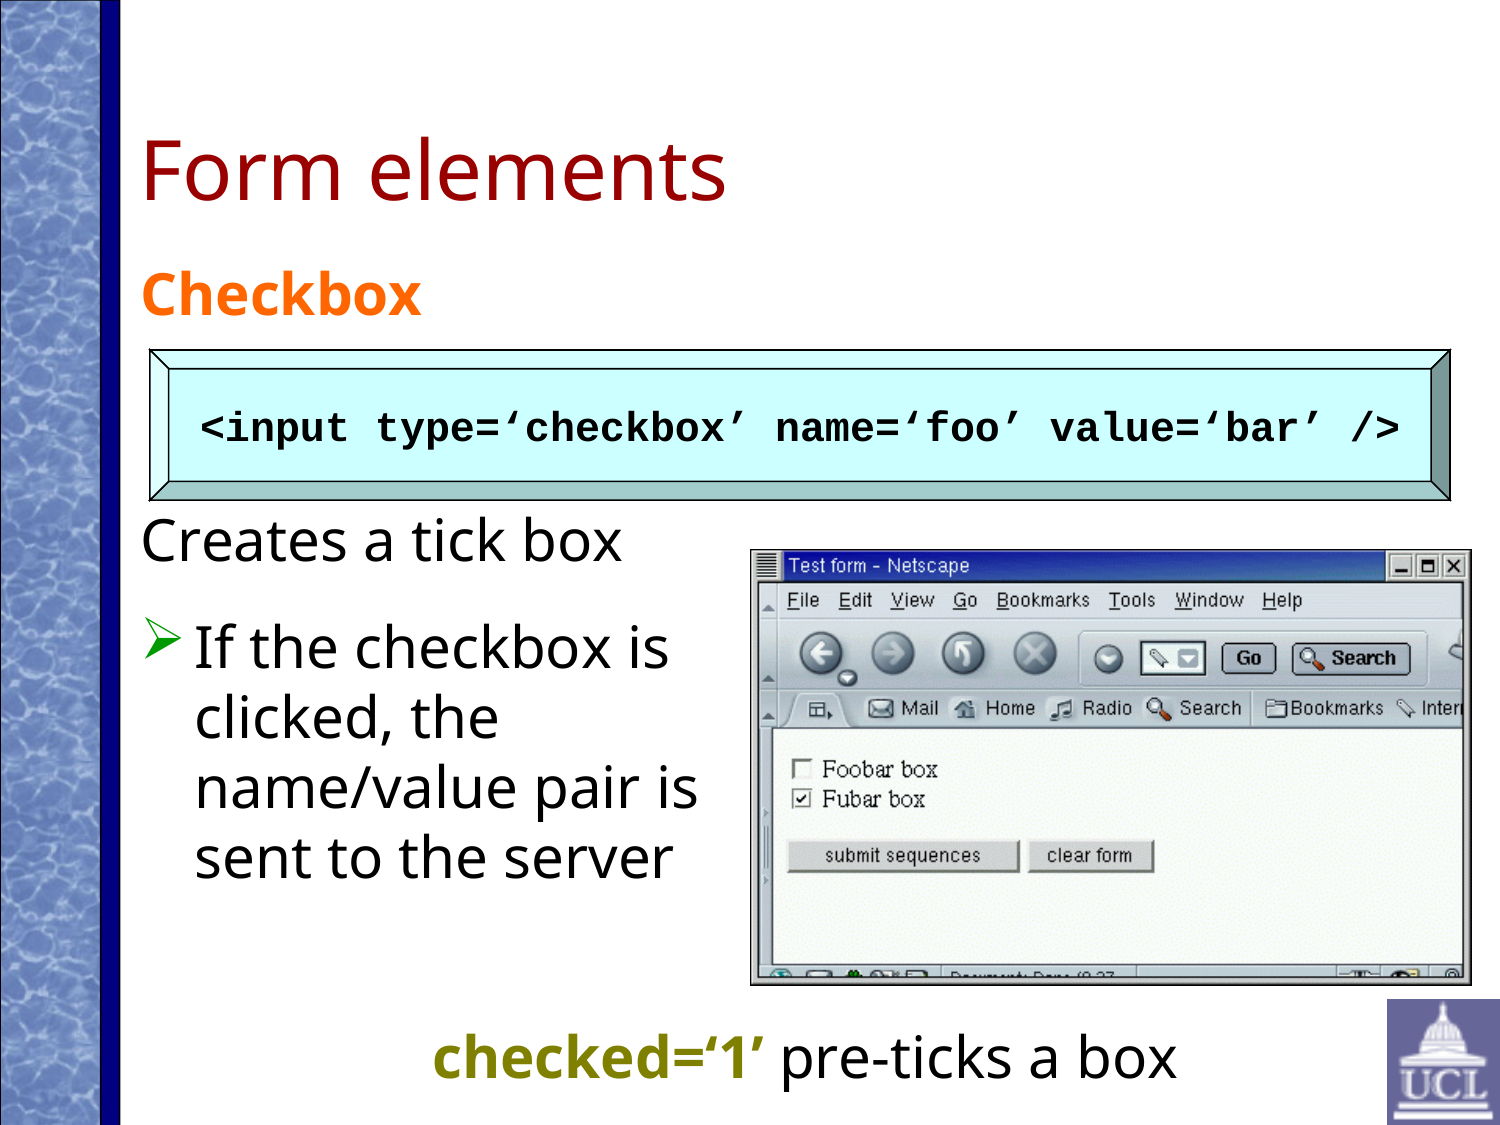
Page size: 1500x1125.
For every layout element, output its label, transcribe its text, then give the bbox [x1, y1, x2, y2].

picture [1387, 999, 1500, 1125]
text_box <input type=‘checkbox’ name=‘foo’ value=‘bar’ /> [169, 369, 1431, 481]
picture [1, 1, 99, 1125]
picture [750, 549, 1472, 986]
title Form elements [124, 37, 1413, 225]
list Checkbox Creates a tick box If the checkbox is clicked, the name/value pair is sent to the server [124, 249, 750, 1088]
text_box checked=‘1’ pre-ticks a box [417, 1012, 1194, 1098]
